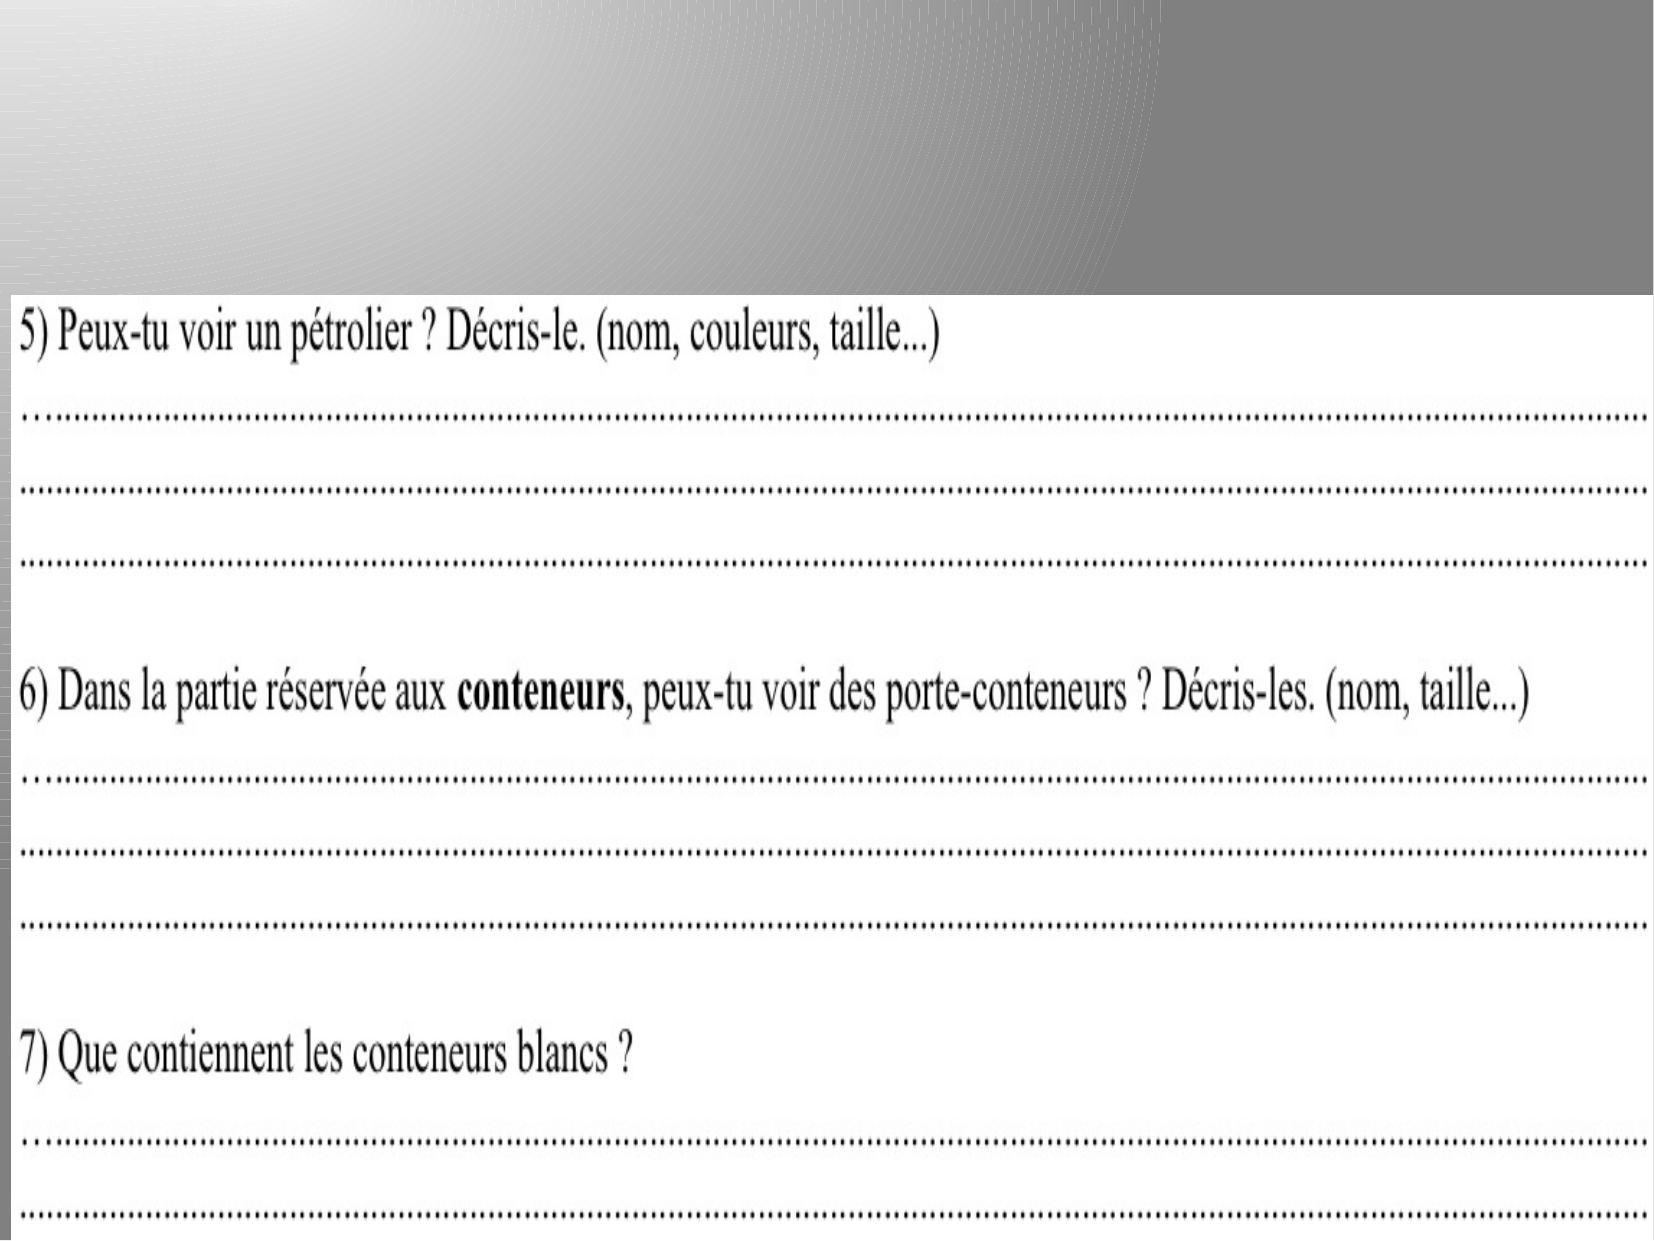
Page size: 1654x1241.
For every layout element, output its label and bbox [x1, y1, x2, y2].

picture [11, 295, 1654, 1241]
